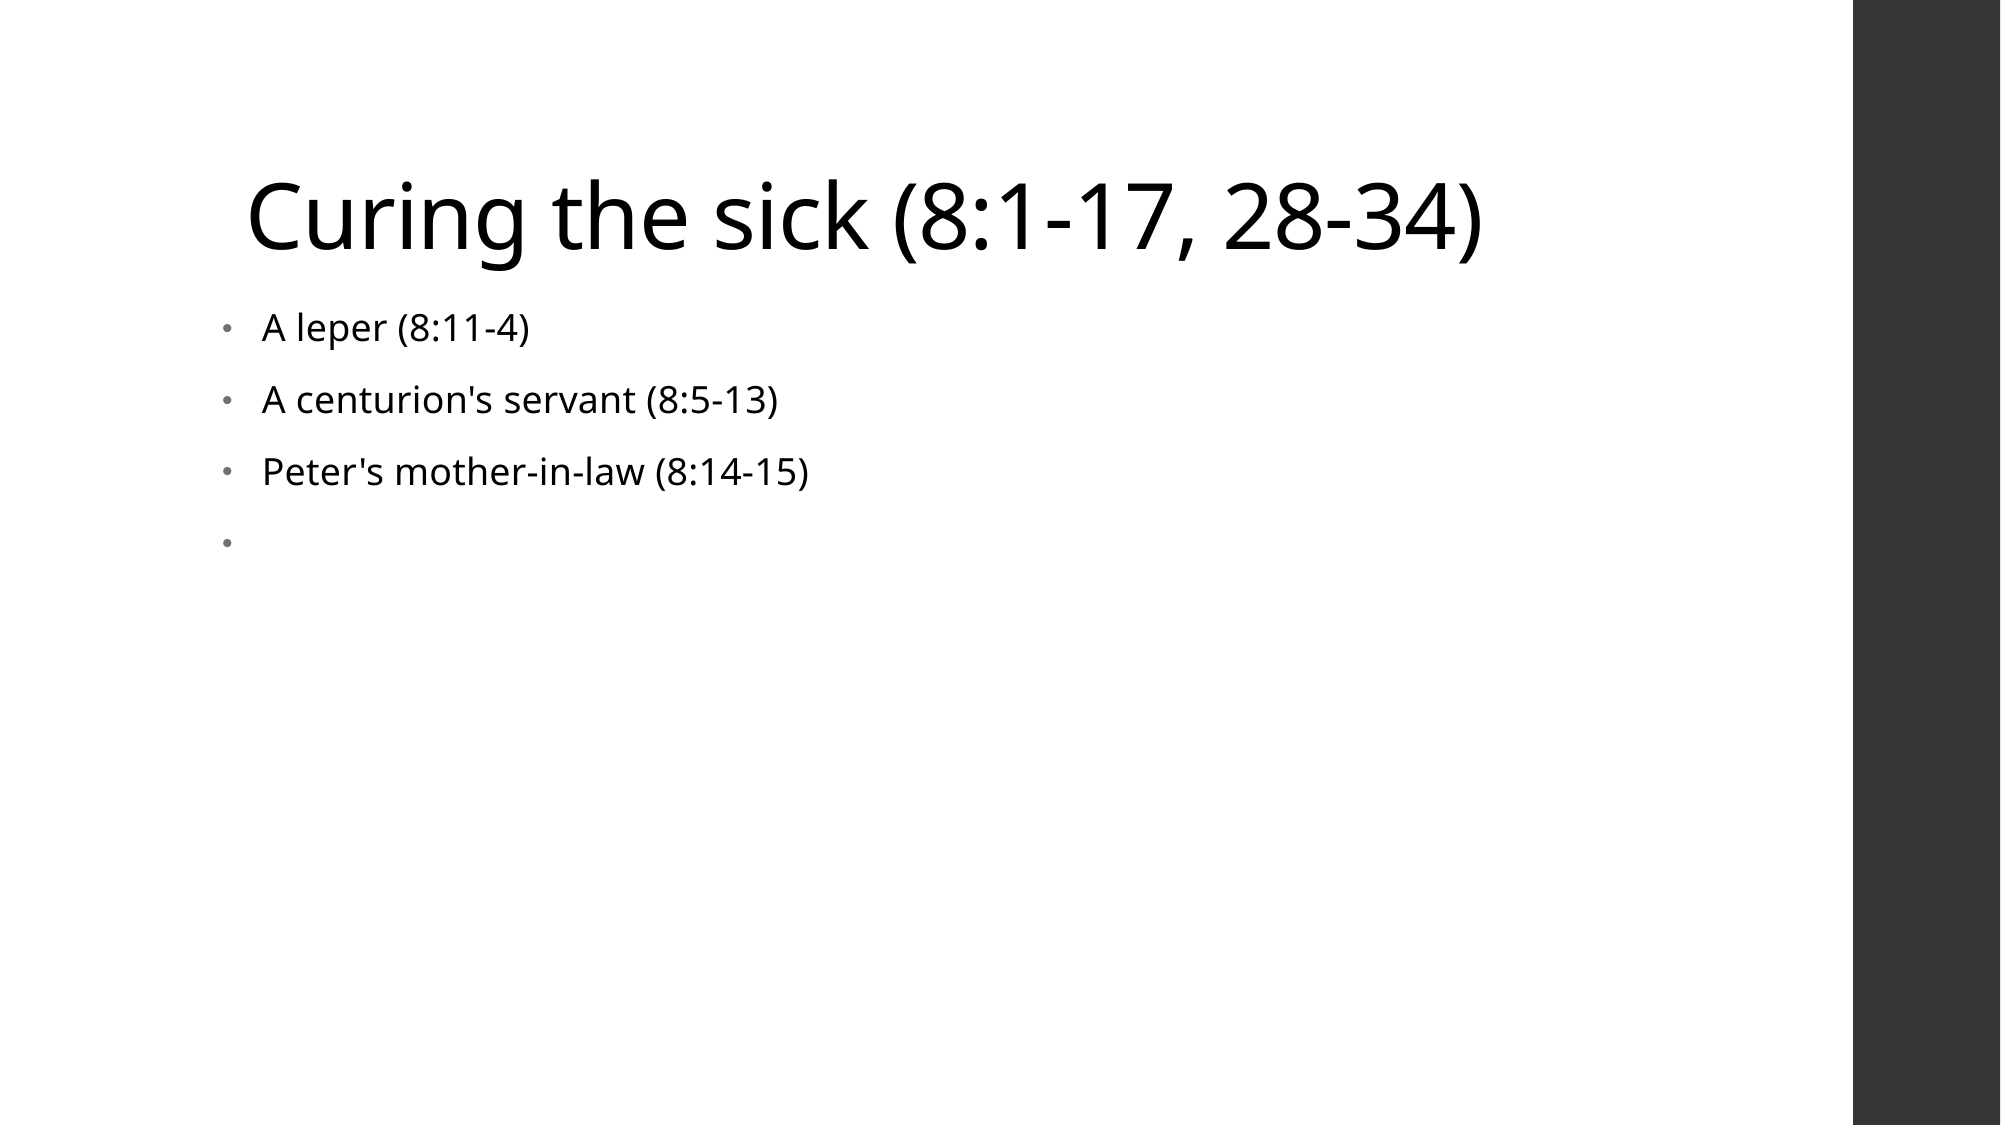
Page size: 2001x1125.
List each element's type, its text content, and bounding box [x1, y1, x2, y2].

title Curing the sick (8:1-17, 28-34) [206, 60, 1797, 278]
list A leper (8:11-4) A centurion's servant (8:5-13) Peter's mother-in-law (8:14-15) [206, 299, 1617, 1014]
